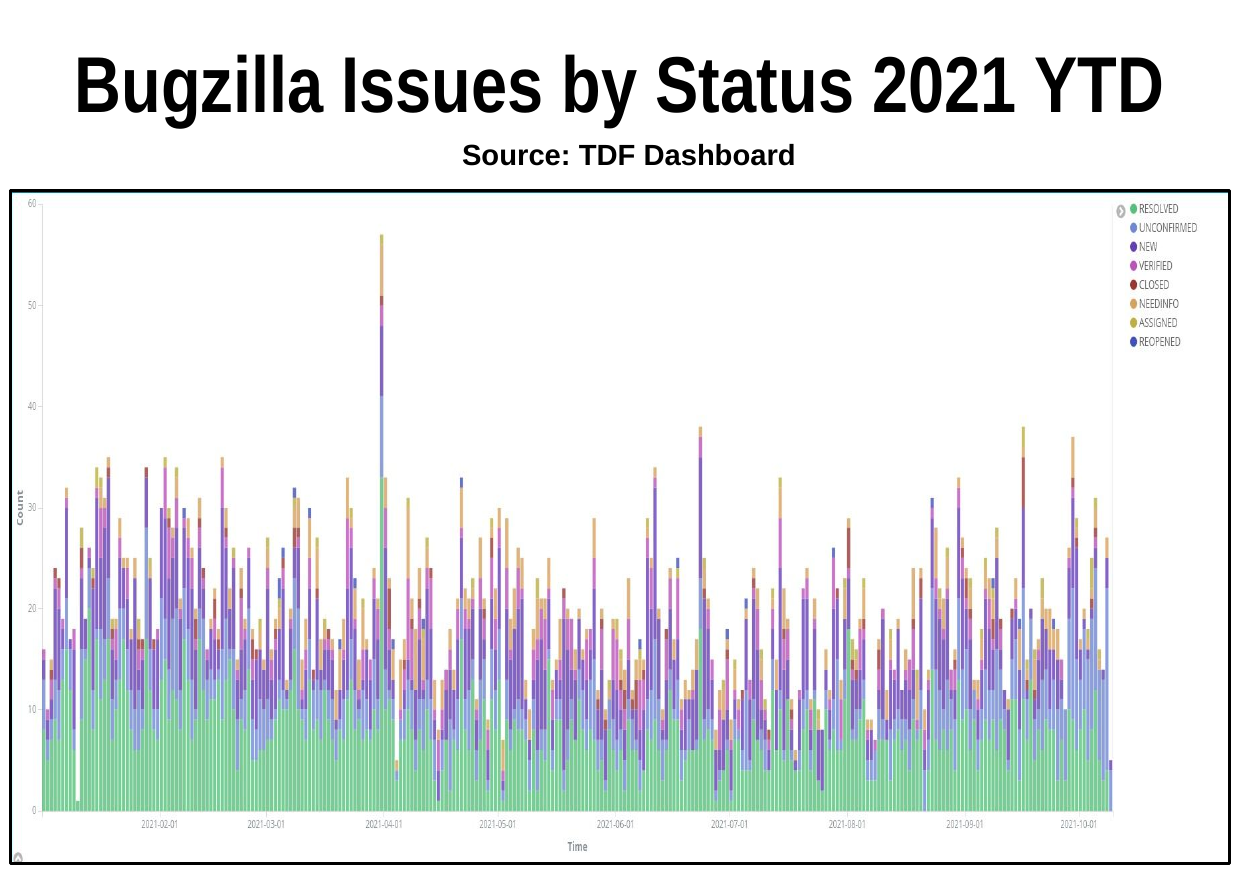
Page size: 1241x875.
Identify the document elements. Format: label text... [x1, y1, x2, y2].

text_box Source: TDF Dashboard [447, 131, 812, 185]
title Bugzilla Issues by Status 2021 YTD [11, 12, 1229, 155]
picture [11, 192, 1229, 863]
